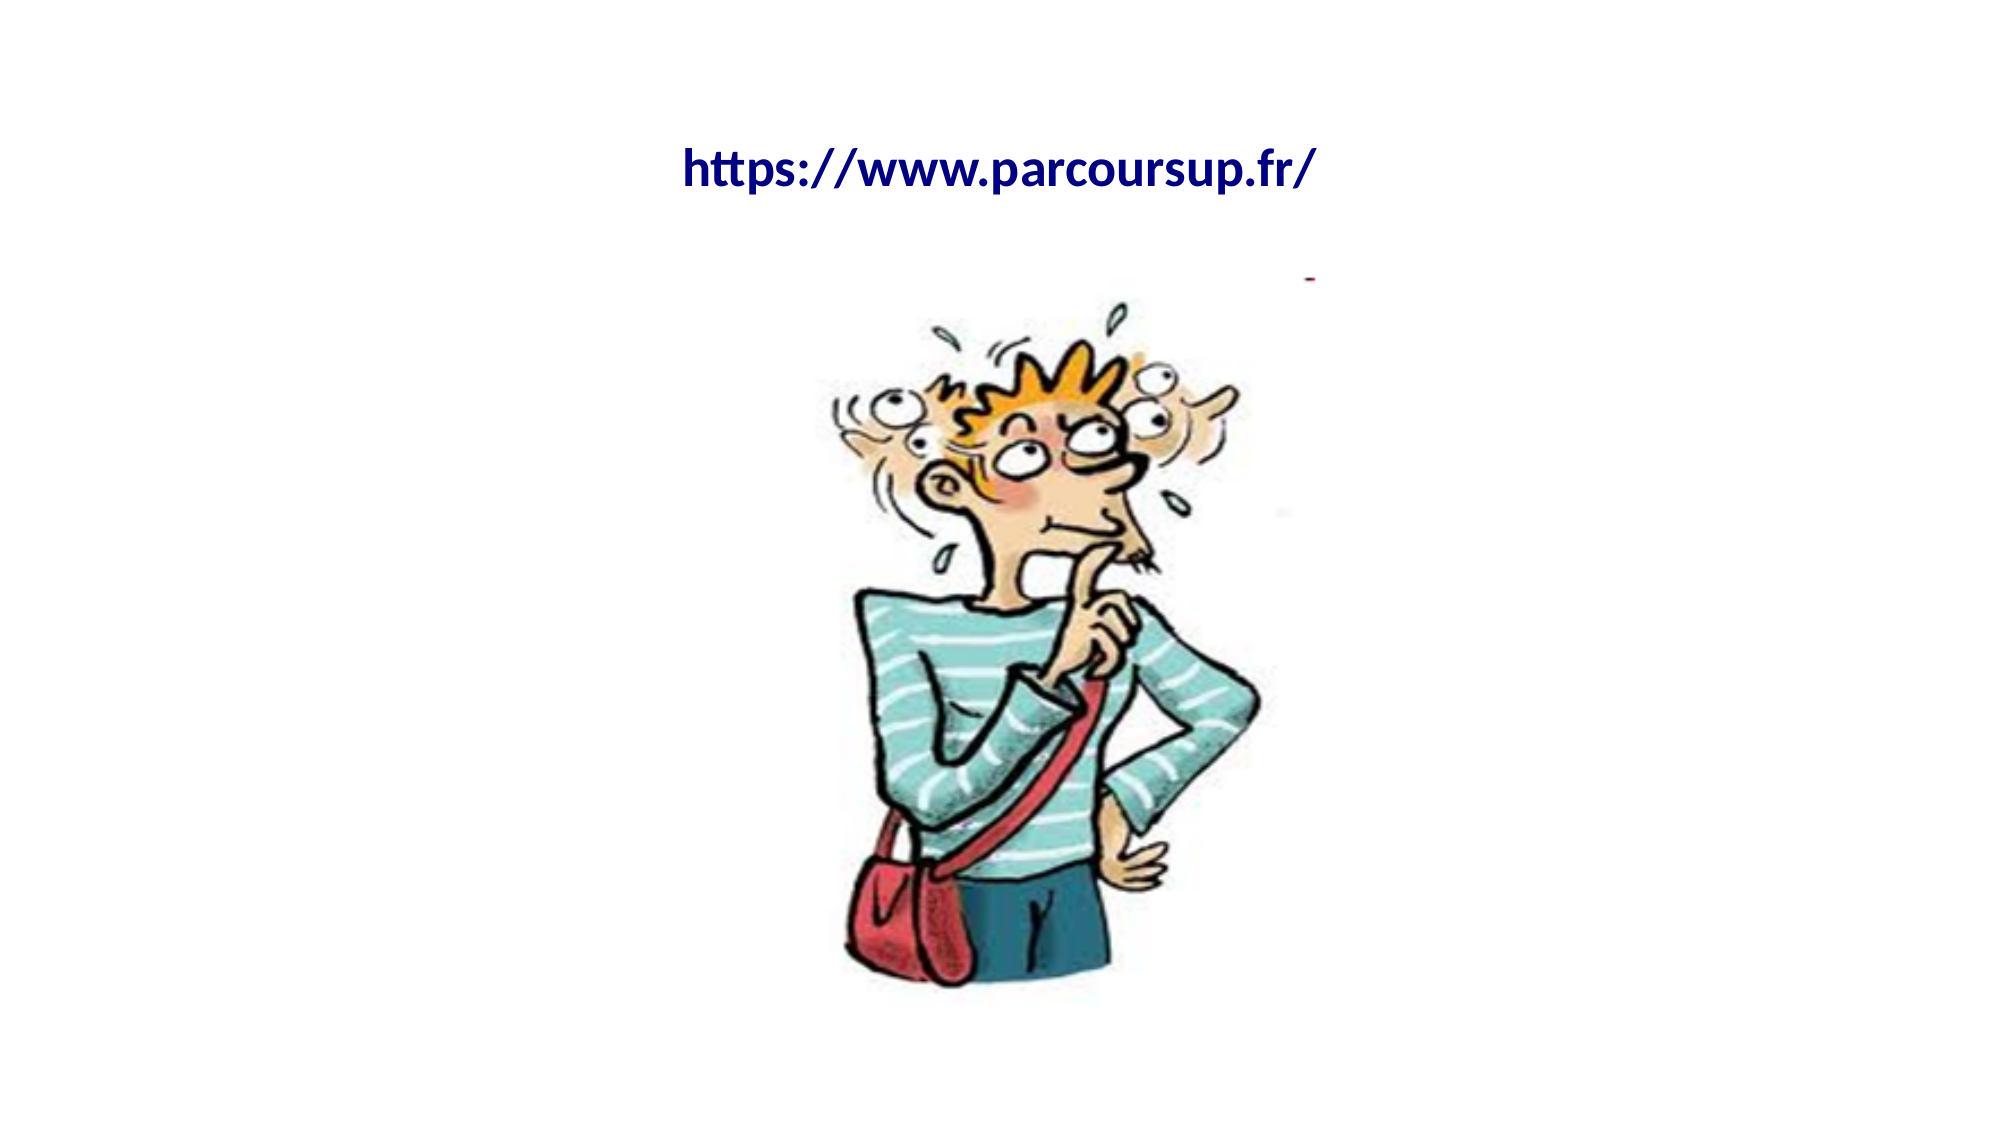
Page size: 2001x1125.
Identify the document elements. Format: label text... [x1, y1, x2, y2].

picture [507, 278, 1583, 1075]
title https://www.parcoursup.fr/ [137, 59, 1863, 278]
